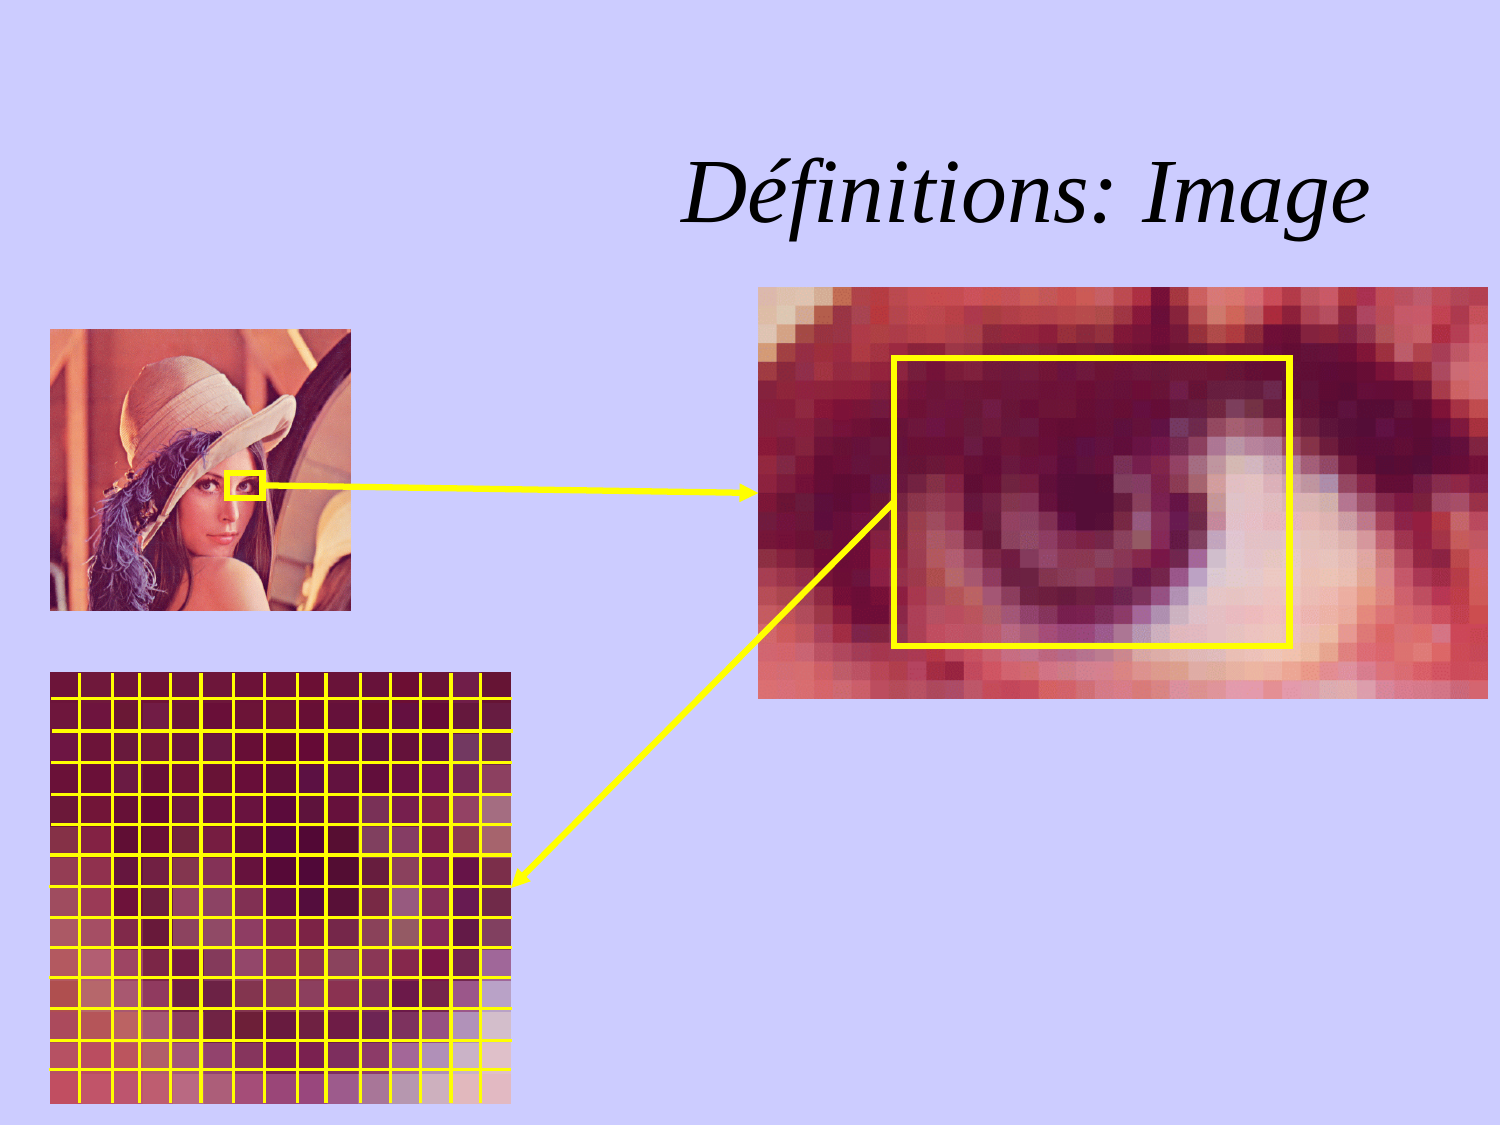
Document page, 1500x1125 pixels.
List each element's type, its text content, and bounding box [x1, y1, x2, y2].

picture [482, 764, 511, 793]
picture [453, 949, 479, 976]
picture [299, 700, 324, 729]
picture [172, 733, 199, 761]
picture [328, 1010, 359, 1039]
picture [482, 979, 511, 1007]
picture [230, 476, 259, 495]
picture [114, 919, 138, 946]
picture [266, 919, 296, 946]
picture [422, 949, 449, 976]
picture [362, 1042, 389, 1068]
picture [392, 979, 419, 1007]
picture [362, 949, 389, 976]
picture [392, 857, 419, 885]
picture [392, 1042, 419, 1068]
picture [299, 1010, 324, 1039]
picture [453, 1010, 479, 1039]
picture [235, 672, 265, 697]
picture [50, 857, 78, 885]
picture [299, 949, 324, 976]
picture [172, 672, 202, 697]
picture [758, 287, 1488, 699]
picture [362, 826, 389, 853]
picture [422, 888, 449, 916]
picture [482, 857, 511, 885]
picture [266, 888, 296, 916]
picture [81, 979, 111, 1007]
picture [482, 919, 511, 946]
picture [453, 979, 479, 1007]
picture [141, 919, 169, 946]
picture [897, 361, 1286, 643]
picture [328, 919, 359, 946]
picture [453, 919, 479, 946]
picture [235, 796, 263, 823]
picture [328, 796, 359, 823]
picture [172, 764, 199, 793]
picture [203, 672, 234, 697]
picture [172, 1042, 199, 1068]
picture [299, 1042, 324, 1068]
picture [422, 919, 449, 946]
picture [141, 796, 169, 823]
picture [422, 826, 449, 853]
picture [422, 700, 449, 729]
picture [235, 826, 263, 853]
picture [328, 949, 359, 976]
picture [482, 888, 511, 916]
picture [392, 672, 421, 697]
picture [482, 1042, 511, 1068]
picture [362, 919, 389, 946]
picture [453, 888, 479, 916]
picture [266, 979, 296, 1007]
picture [203, 919, 232, 946]
picture [203, 949, 232, 976]
picture [235, 857, 263, 885]
picture [172, 919, 199, 946]
picture [235, 700, 263, 729]
picture [50, 1071, 511, 1104]
picture [482, 672, 511, 697]
picture [328, 733, 359, 761]
picture [141, 1010, 169, 1039]
picture [114, 857, 138, 885]
picture [81, 1042, 111, 1068]
picture [482, 949, 511, 976]
picture [203, 700, 232, 729]
picture [328, 764, 359, 793]
picture [266, 857, 296, 885]
title Définitions: Image [112, 62, 1388, 250]
picture [50, 949, 78, 976]
picture [362, 1010, 389, 1039]
picture [362, 888, 389, 916]
picture [114, 979, 138, 1007]
picture [235, 733, 263, 761]
picture [81, 672, 113, 697]
picture [299, 672, 327, 697]
picture [203, 826, 232, 853]
picture [453, 857, 479, 885]
picture [453, 764, 479, 793]
picture [266, 700, 296, 729]
picture [81, 733, 111, 761]
picture [81, 919, 111, 946]
picture [114, 700, 138, 729]
picture [422, 672, 452, 697]
picture [172, 857, 199, 885]
picture [362, 733, 389, 761]
picture [328, 826, 359, 853]
picture [235, 949, 263, 976]
picture [482, 826, 511, 853]
picture [141, 764, 169, 793]
picture [235, 979, 263, 1007]
picture [172, 1010, 199, 1039]
picture [482, 1010, 511, 1039]
picture [422, 979, 449, 1007]
picture [392, 919, 419, 946]
picture [203, 796, 232, 823]
picture [392, 888, 419, 916]
picture [114, 888, 138, 916]
picture [50, 1042, 78, 1068]
picture [203, 1010, 232, 1039]
picture [362, 672, 391, 697]
picture [392, 733, 419, 761]
picture [172, 949, 199, 976]
picture [114, 949, 138, 976]
picture [203, 733, 232, 761]
picture [266, 764, 296, 793]
picture [50, 979, 78, 1007]
picture [299, 888, 324, 916]
picture [266, 1042, 296, 1068]
picture [141, 888, 169, 916]
picture [235, 1010, 263, 1039]
picture [362, 764, 389, 793]
picture [50, 329, 351, 611]
picture [141, 733, 169, 761]
picture [422, 1042, 449, 1068]
picture [299, 733, 324, 761]
picture [392, 764, 419, 793]
picture [235, 888, 263, 916]
picture [81, 796, 111, 823]
picture [328, 857, 359, 885]
picture [453, 672, 481, 697]
picture [266, 1010, 296, 1039]
picture [392, 826, 419, 853]
picture [81, 700, 111, 729]
picture [482, 796, 511, 823]
picture [114, 796, 138, 823]
picture [422, 1010, 449, 1039]
picture [50, 919, 78, 946]
picture [172, 796, 199, 823]
picture [422, 857, 449, 885]
picture [422, 764, 449, 793]
picture [203, 764, 232, 793]
picture [141, 1042, 169, 1068]
picture [266, 826, 296, 853]
picture [172, 979, 199, 1007]
picture [266, 949, 296, 976]
picture [141, 857, 169, 885]
picture [328, 888, 359, 916]
picture [299, 979, 324, 1007]
picture [235, 919, 263, 946]
picture [299, 796, 324, 823]
picture [141, 949, 169, 976]
picture [328, 700, 359, 729]
picture [362, 857, 389, 885]
picture [172, 888, 199, 916]
picture [392, 796, 419, 823]
picture [453, 826, 479, 853]
picture [266, 796, 296, 823]
picture [141, 672, 171, 697]
picture [141, 700, 169, 729]
picture [81, 764, 111, 793]
picture [422, 733, 449, 761]
picture [299, 764, 324, 793]
picture [141, 826, 169, 853]
picture [172, 700, 199, 729]
picture [81, 857, 111, 885]
picture [299, 919, 324, 946]
picture [81, 949, 111, 976]
picture [392, 1010, 419, 1039]
picture [328, 1042, 359, 1068]
picture [81, 888, 111, 916]
picture [453, 796, 479, 823]
picture [114, 764, 138, 793]
picture [482, 733, 511, 761]
picture [50, 888, 78, 916]
picture [203, 1042, 232, 1068]
picture [203, 857, 232, 885]
picture [81, 1010, 111, 1039]
picture [172, 826, 199, 853]
picture [203, 888, 232, 916]
picture [328, 672, 361, 697]
picture [235, 764, 263, 793]
picture [299, 826, 324, 853]
picture [392, 949, 419, 976]
picture [453, 733, 479, 761]
picture [266, 672, 298, 697]
picture [114, 672, 140, 697]
picture [266, 733, 296, 761]
picture [422, 796, 449, 823]
picture [141, 979, 169, 1007]
picture [235, 1042, 263, 1068]
picture [453, 1042, 479, 1068]
picture [81, 826, 111, 853]
picture [362, 700, 389, 729]
picture [203, 979, 232, 1007]
picture [328, 979, 359, 1007]
picture [114, 733, 138, 761]
picture [114, 1010, 138, 1039]
picture [50, 1010, 78, 1039]
picture [482, 700, 511, 729]
picture [114, 1042, 138, 1068]
picture [453, 700, 479, 729]
picture [362, 979, 389, 1007]
picture [392, 700, 419, 729]
picture [114, 826, 138, 853]
picture [299, 857, 324, 885]
picture [362, 796, 389, 823]
picture [50, 672, 80, 853]
